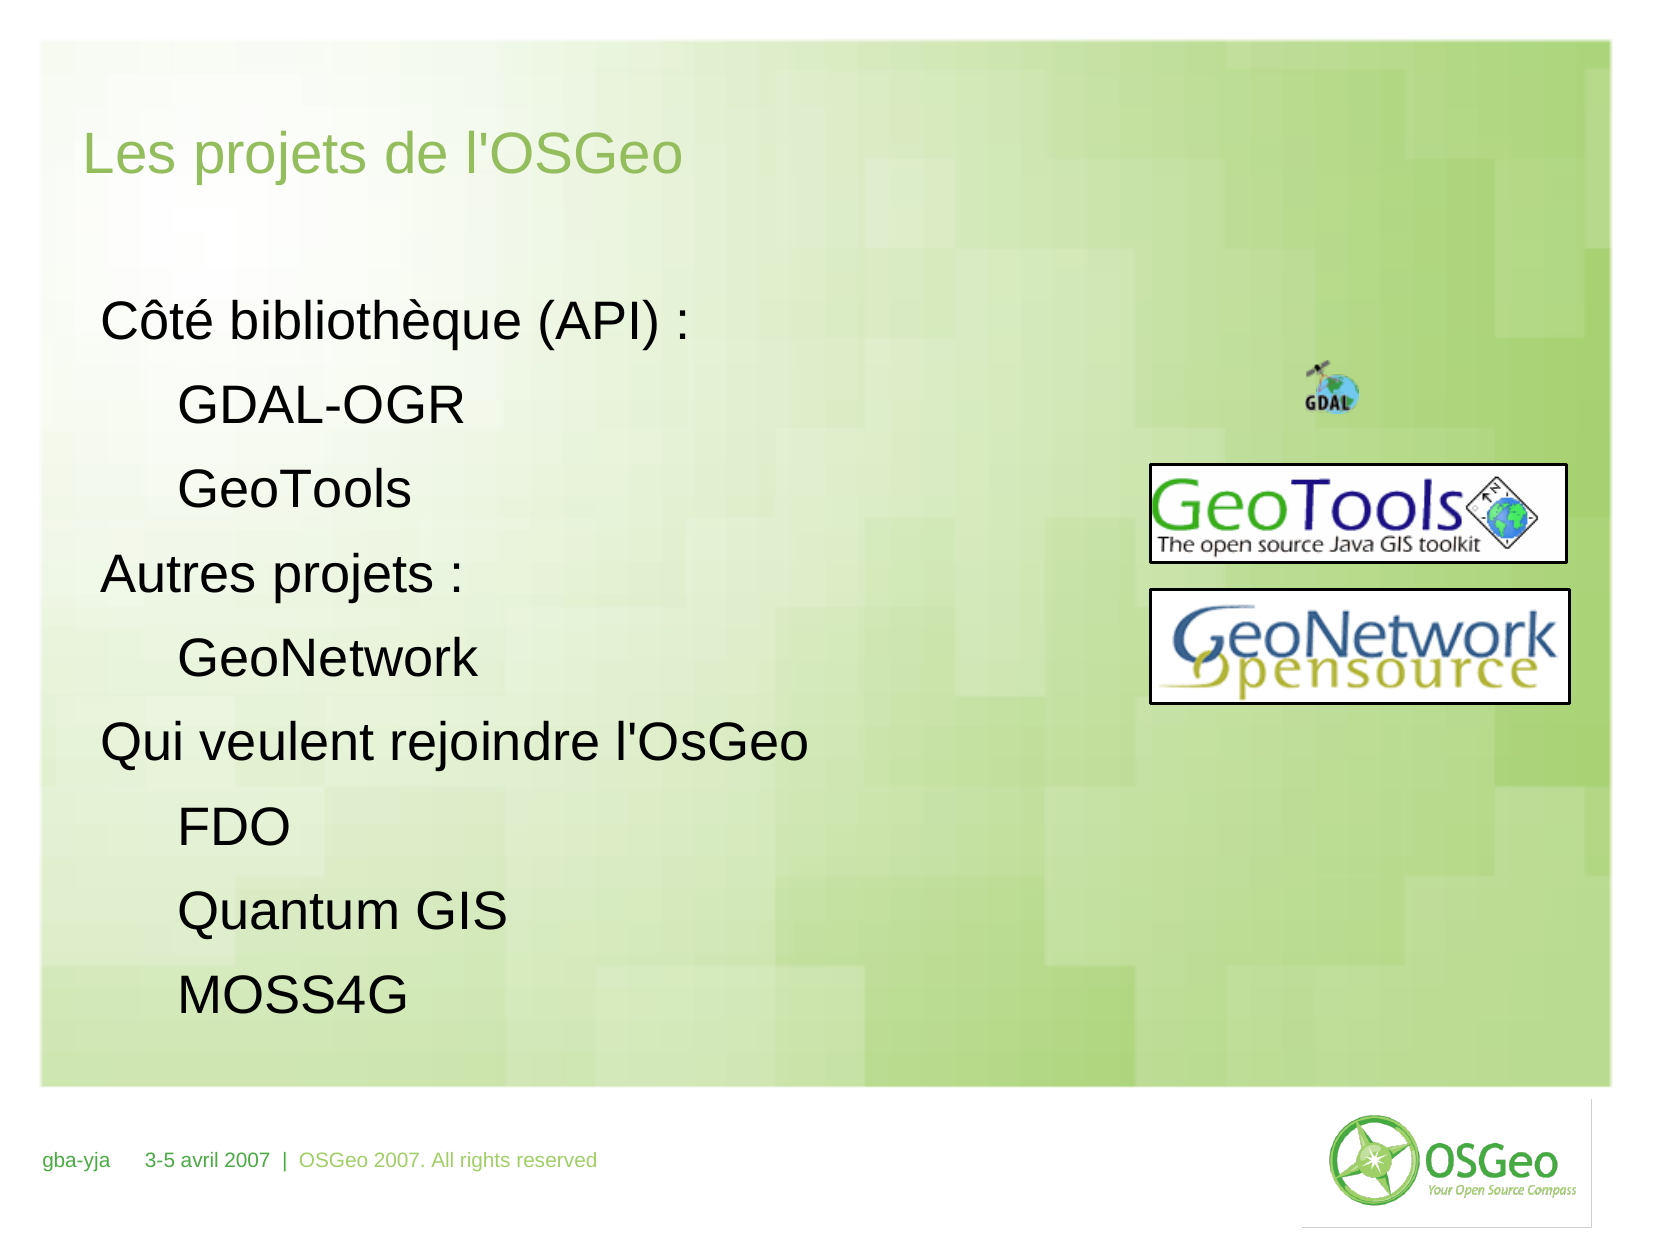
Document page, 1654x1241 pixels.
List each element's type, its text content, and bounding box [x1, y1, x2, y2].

title Les projets de l'OSGeo [82, 49, 1571, 257]
picture [0, 1, 1654, 1239]
list Côté bibliothèque (API) : GDAL-OGR GeoTools Autres projets : GeoNetwork Qui veulent rejoindre l'OsGeo FDO Quantum GIS MOSS4G [82, 290, 1571, 1109]
